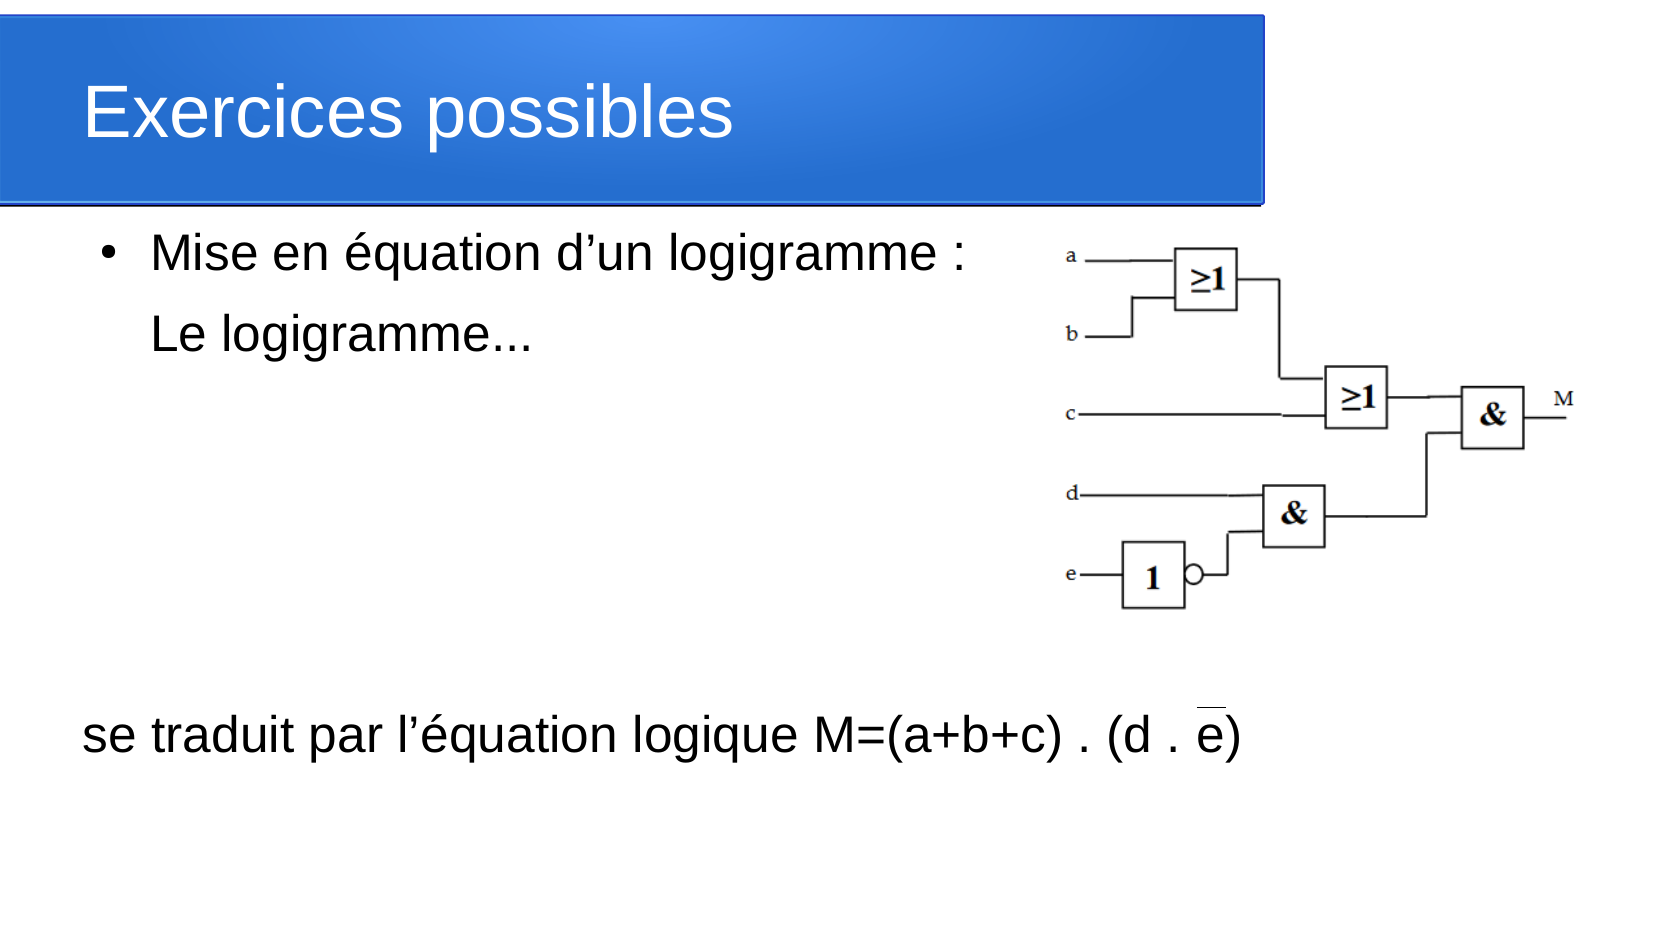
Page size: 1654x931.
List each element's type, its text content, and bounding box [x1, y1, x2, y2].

title Exercices possibles [82, 35, 1235, 189]
list Mise en équation d’un logigramme : Le logigramme... se traduit par l’équation logique M=(a+b+c) . (d . e) [82, 224, 1571, 764]
picture [1062, 236, 1583, 615]
